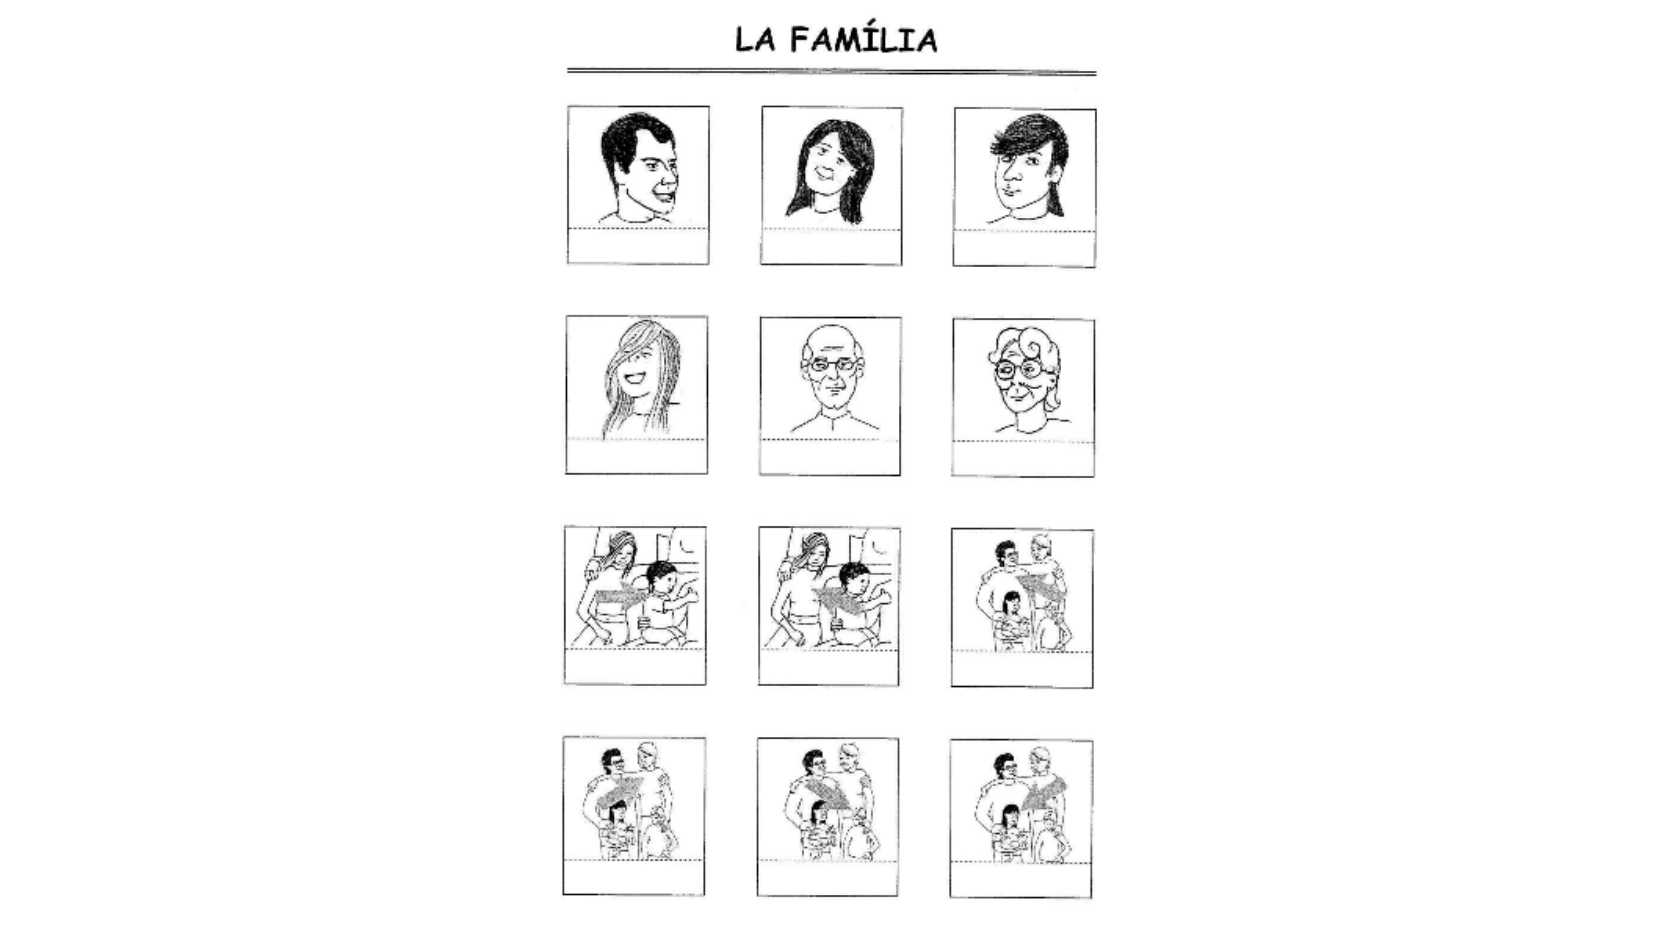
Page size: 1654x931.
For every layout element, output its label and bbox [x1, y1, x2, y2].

picture [544, 9, 1108, 919]
